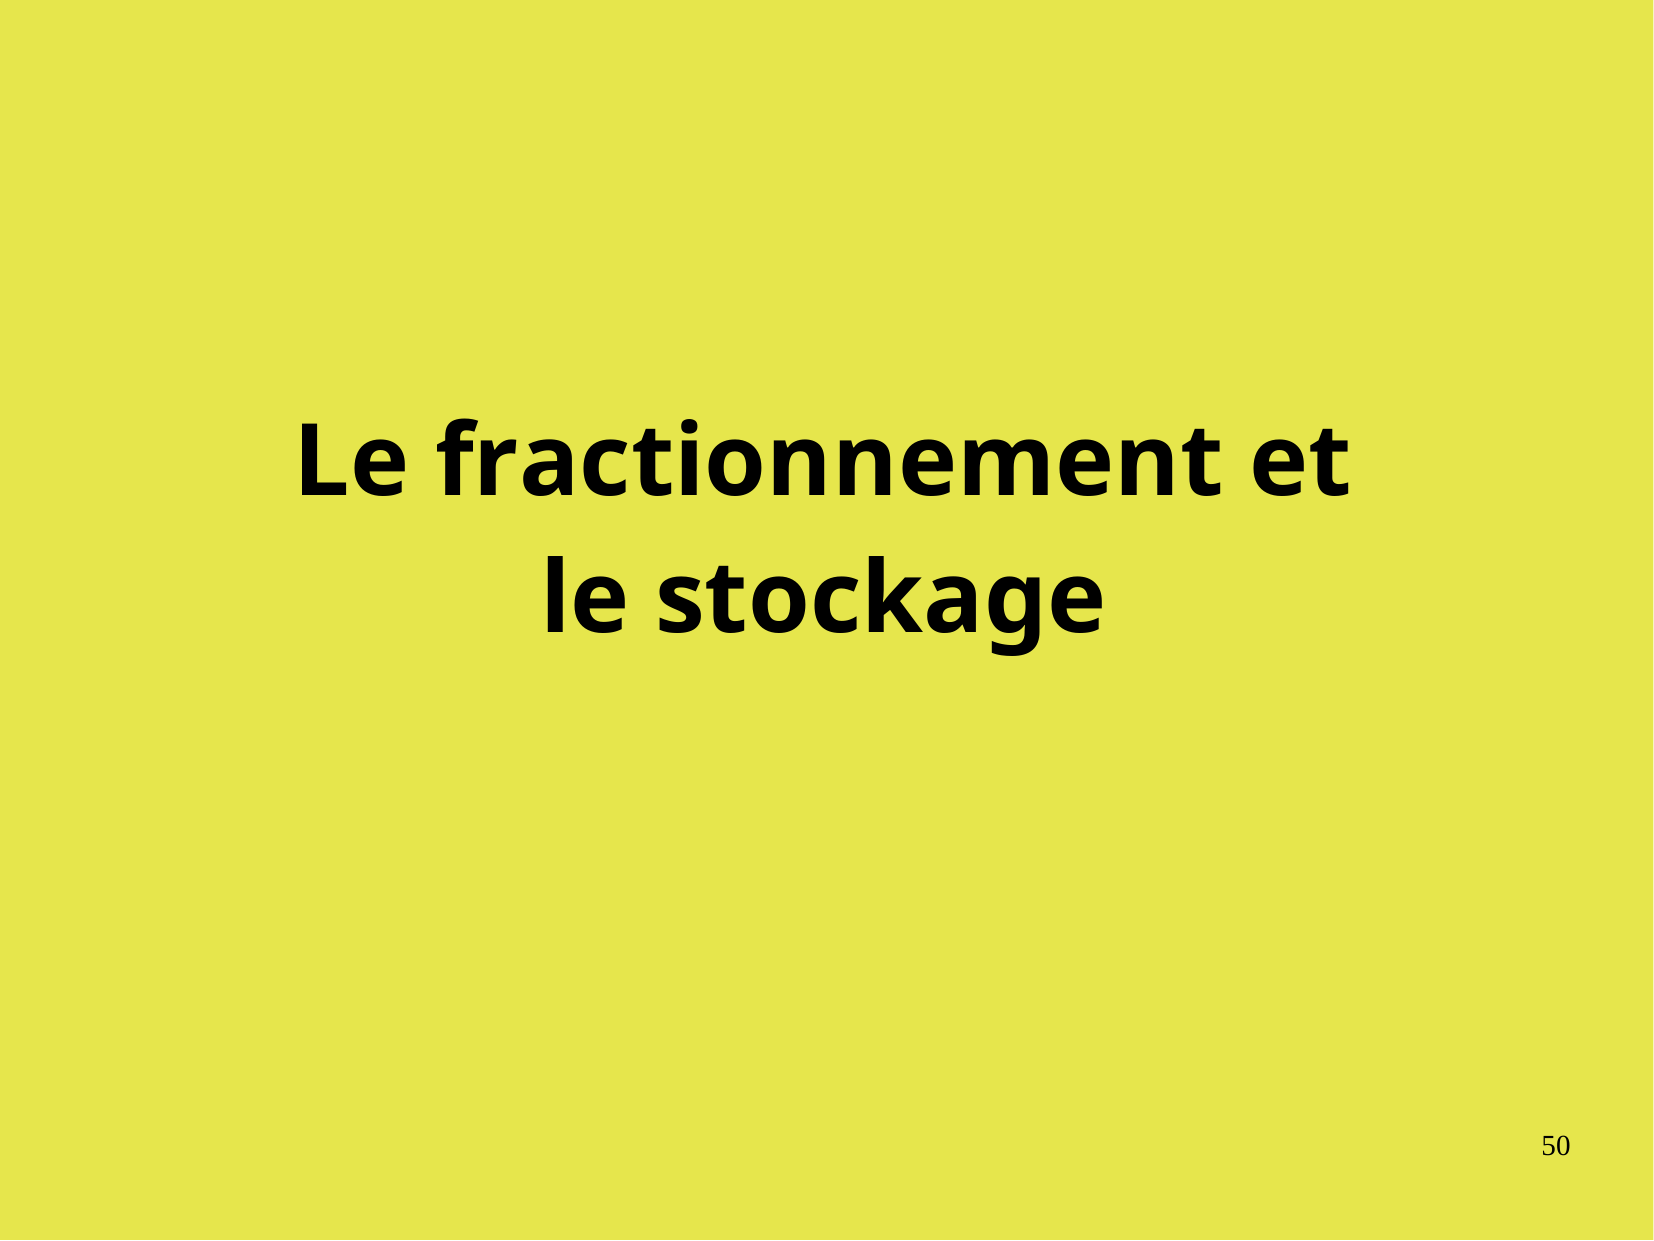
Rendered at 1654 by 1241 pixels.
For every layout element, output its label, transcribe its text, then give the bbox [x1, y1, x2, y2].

text_box Le fractionnement et le stockage [151, 381, 1522, 955]
